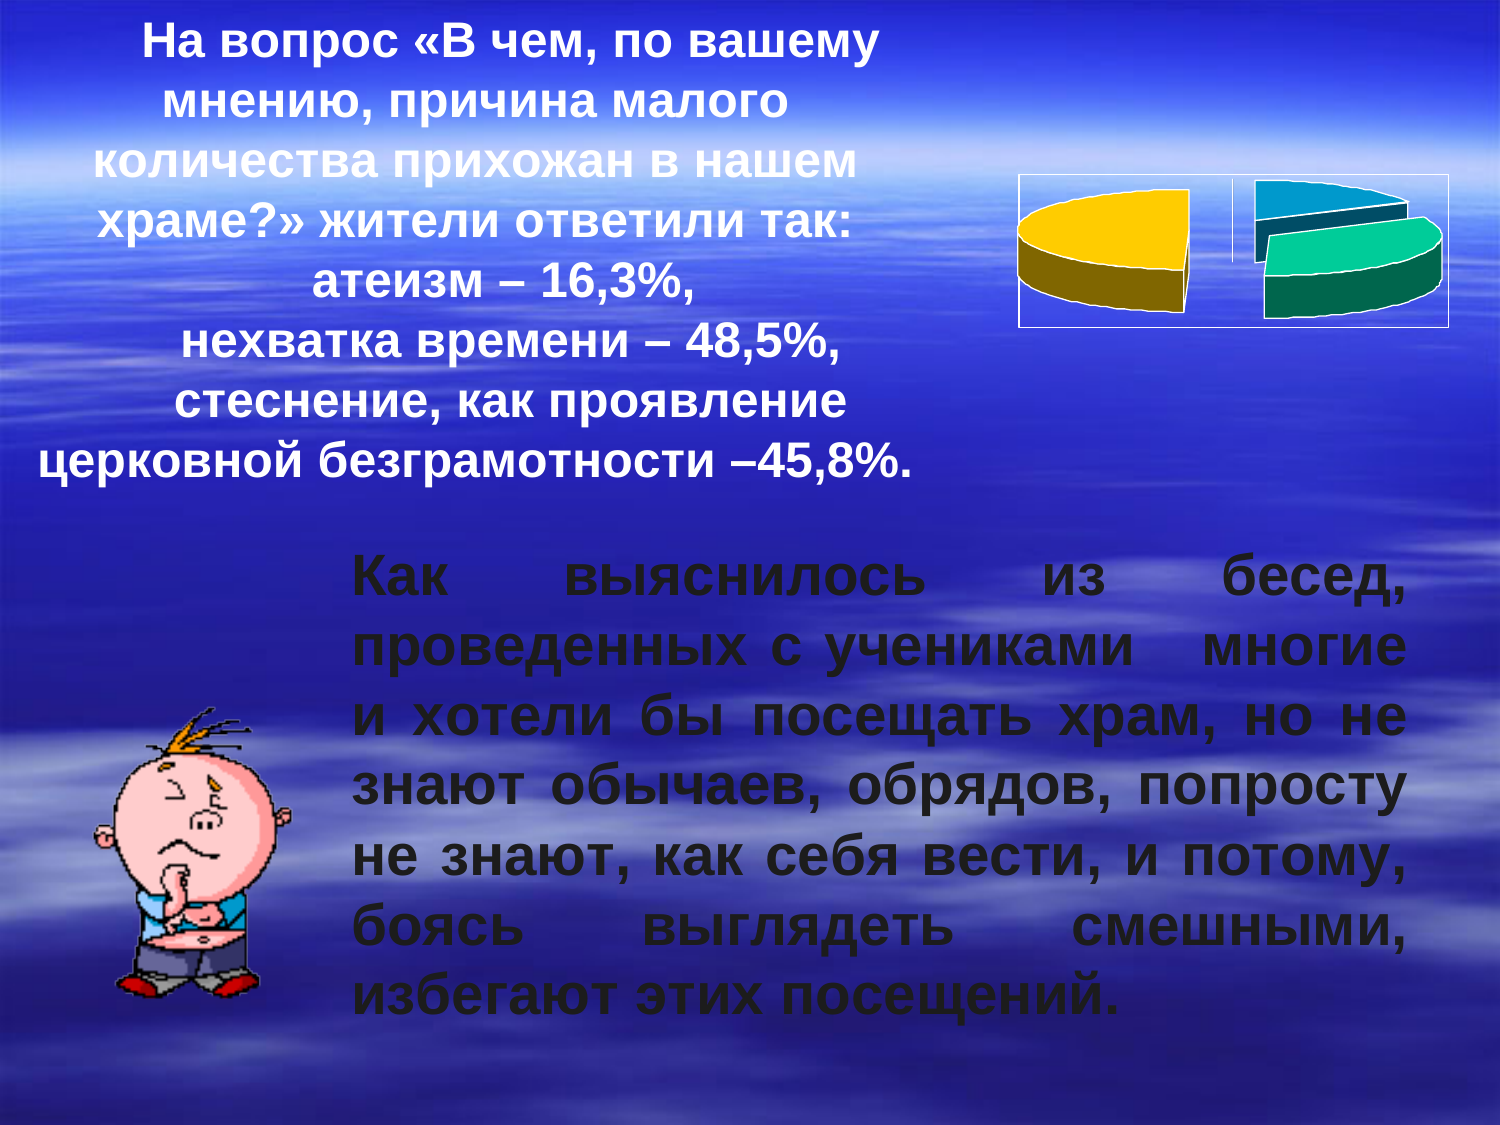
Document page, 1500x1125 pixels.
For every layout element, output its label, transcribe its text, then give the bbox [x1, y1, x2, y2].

text_box Как выяснилось из бесед, проведенных с учениками многие и хотели бы посещать храм, но не знают обычаев, обрядов, попросту не знают, как себя вести, и потому, боясь выглядеть смешными, избегают этих посещений. [336, 529, 1424, 1035]
text_box На вопрос «В чем, по вашему мнению, причина малого количества прихожан в нашем храме?» жители ответили так: атеизм – 16,3%, нехватка времени – 48,5%, стеснение, как проявление церковной безграмотности –45,8%. [0, 0, 951, 495]
picture [0, 0, 1500, 1125]
chart [969, 0, 1500, 504]
